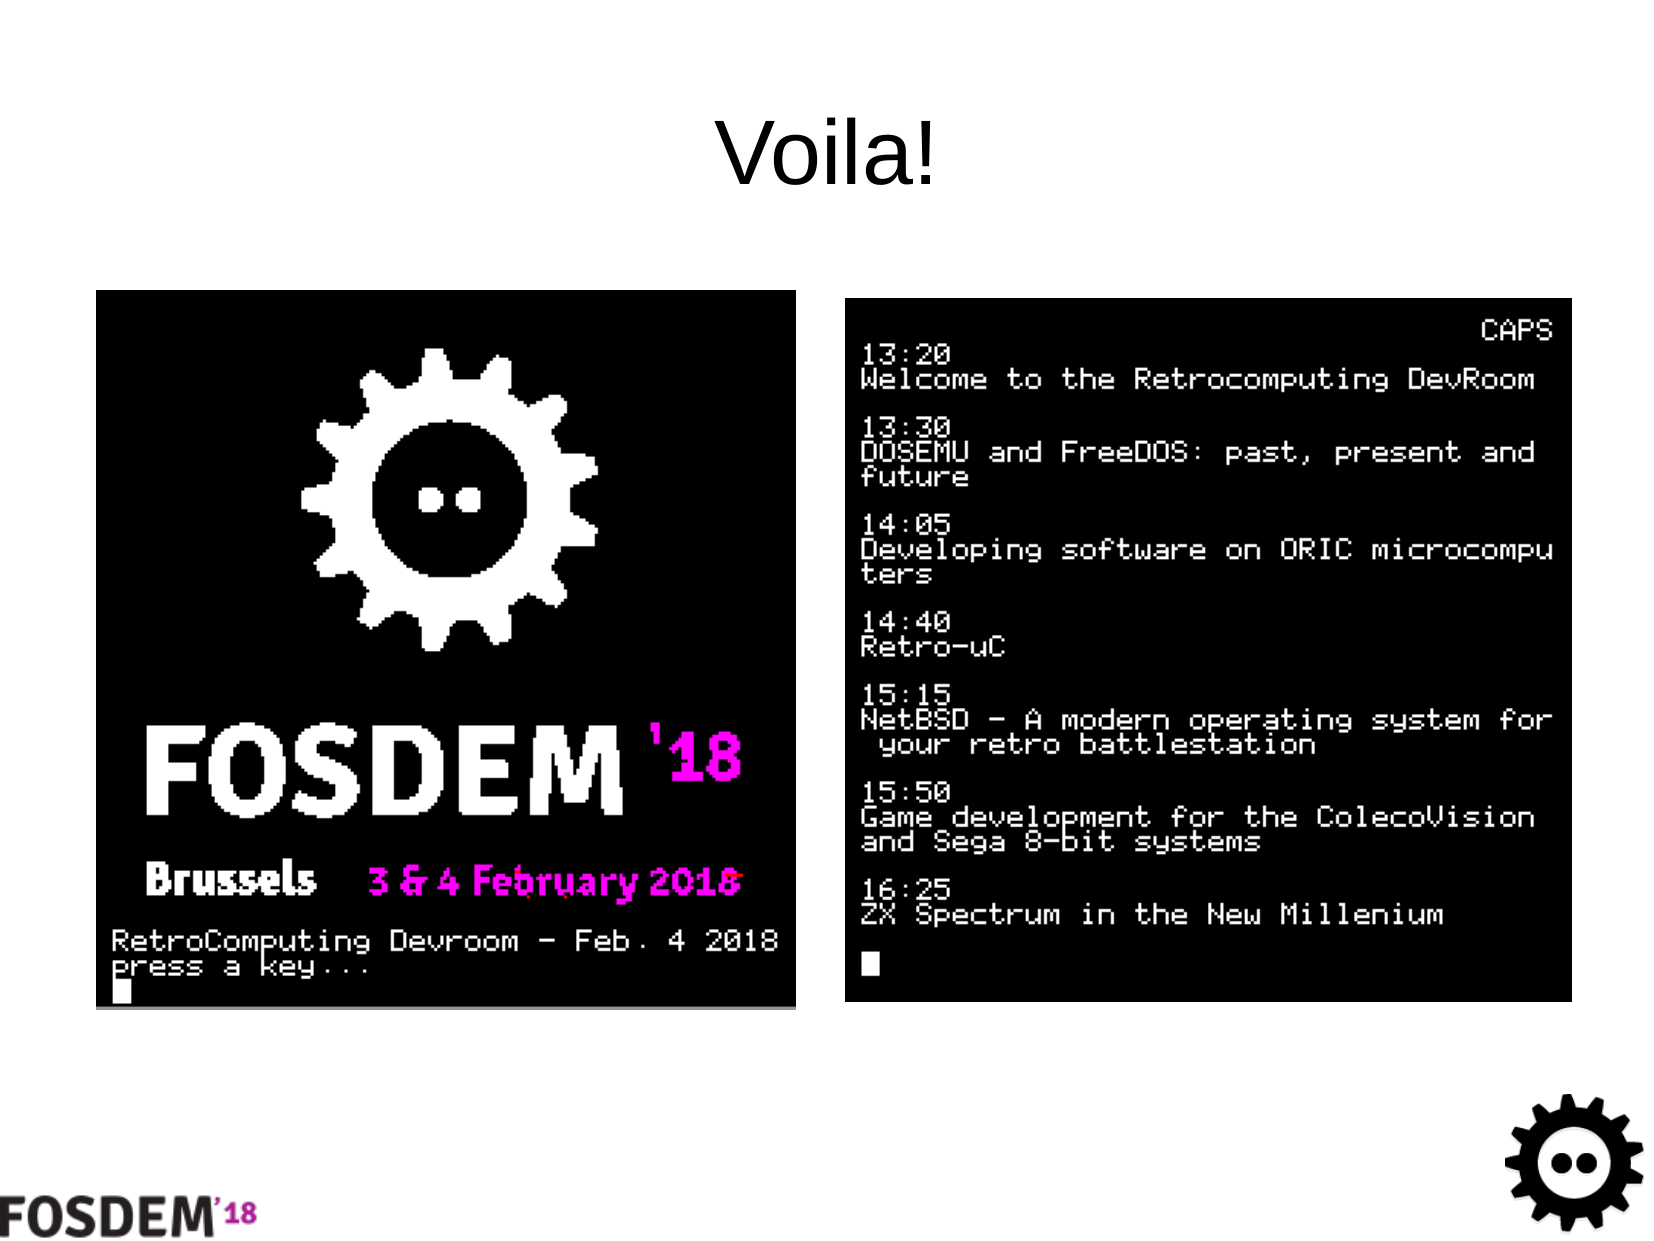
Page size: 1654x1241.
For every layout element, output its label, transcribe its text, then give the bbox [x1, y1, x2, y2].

picture [96, 290, 796, 1010]
picture [1505, 1094, 1648, 1235]
title Voila! [82, 49, 1571, 257]
picture [0, 1191, 266, 1241]
picture [845, 298, 1572, 1002]
